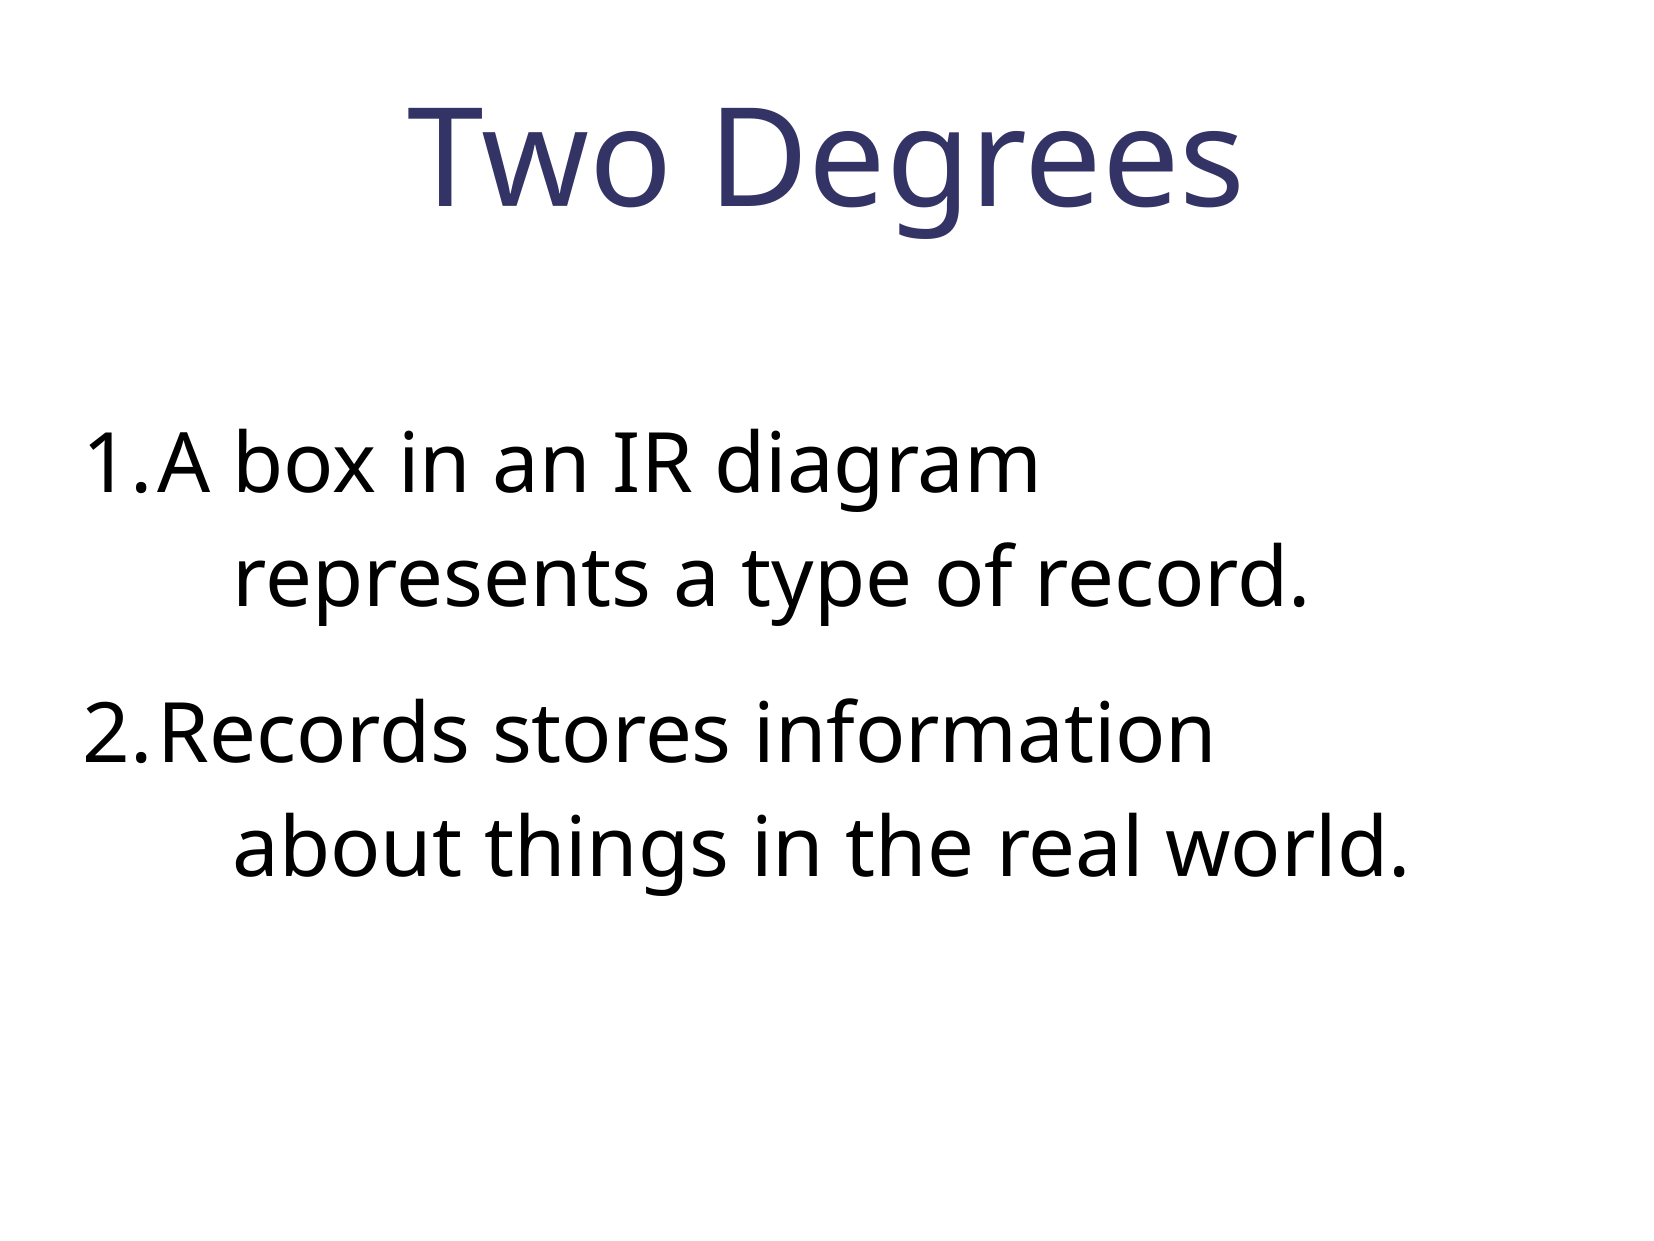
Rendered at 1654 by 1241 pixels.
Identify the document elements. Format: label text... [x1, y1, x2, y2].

subtitle 1. A box in an IR diagram represents a type of record. 2. Records stores information about things in the real world. [82, 290, 1625, 1109]
title Two Degrees [82, 49, 1571, 257]
